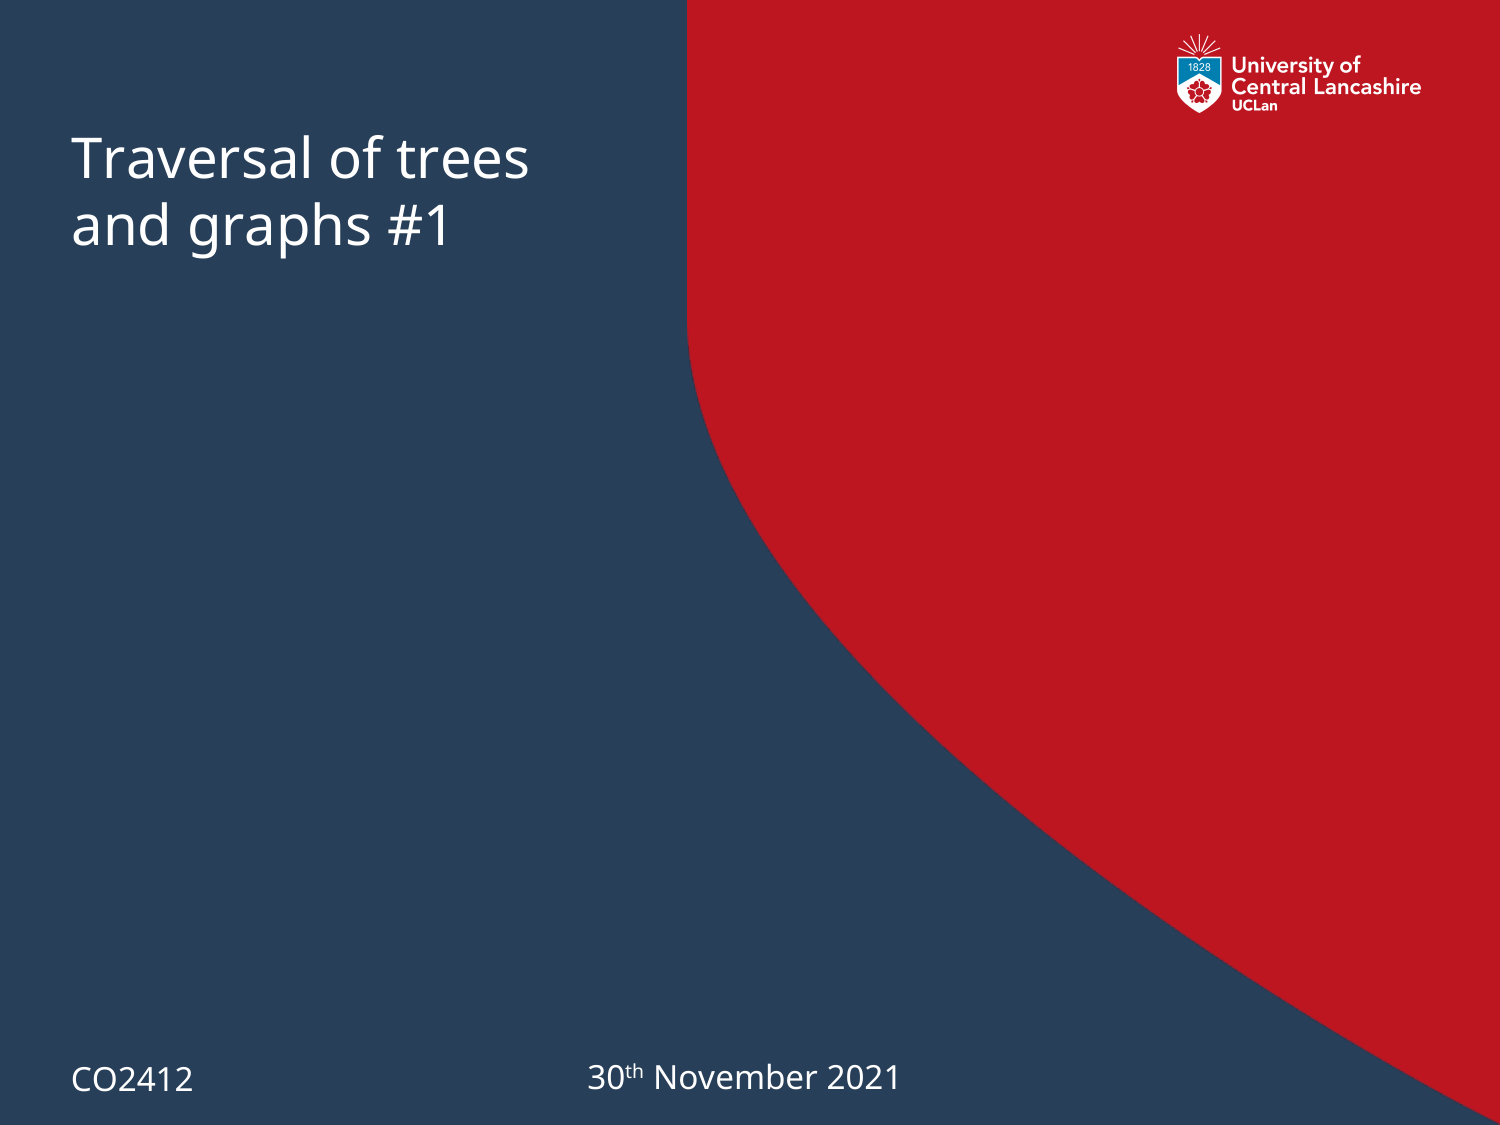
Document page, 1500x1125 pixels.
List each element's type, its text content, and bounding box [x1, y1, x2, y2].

text_box Traversal of trees and graphs #1 [56, 68, 1185, 310]
picture [687, 0, 1500, 1125]
